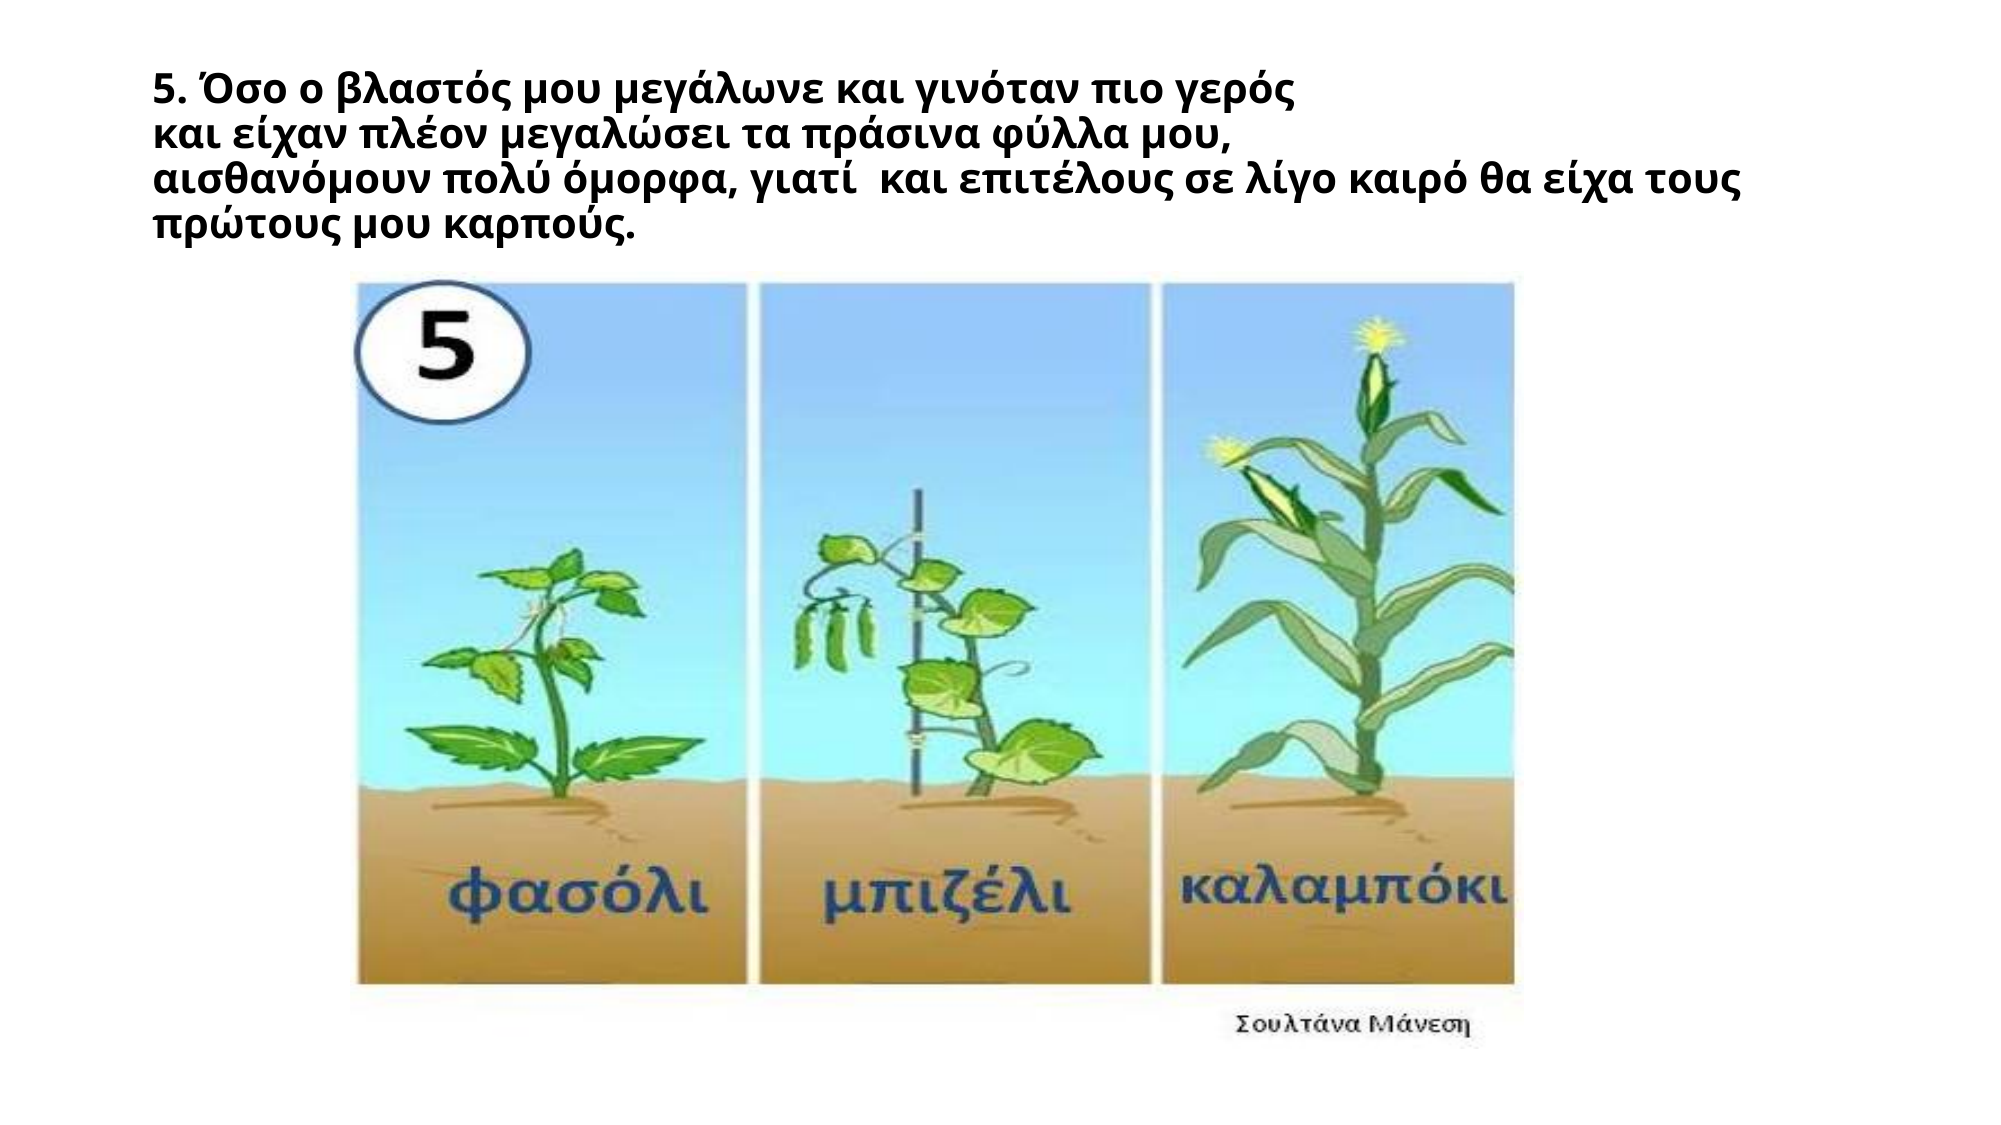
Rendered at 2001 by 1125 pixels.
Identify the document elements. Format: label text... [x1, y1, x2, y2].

picture [350, 271, 1524, 1049]
title 5. Όσο ο βλαστός μου μεγάλωνε και γινόταν πιο γερός και είχαν πλέον μεγαλώσει τα πράσινα φύλλα μου, αισθανόμουν πολύ όμορφα, γιατί και επιτέλους σε λίγο καιρό θα είχα τους πρώτους μου καρπούς. [137, 59, 1863, 272]
